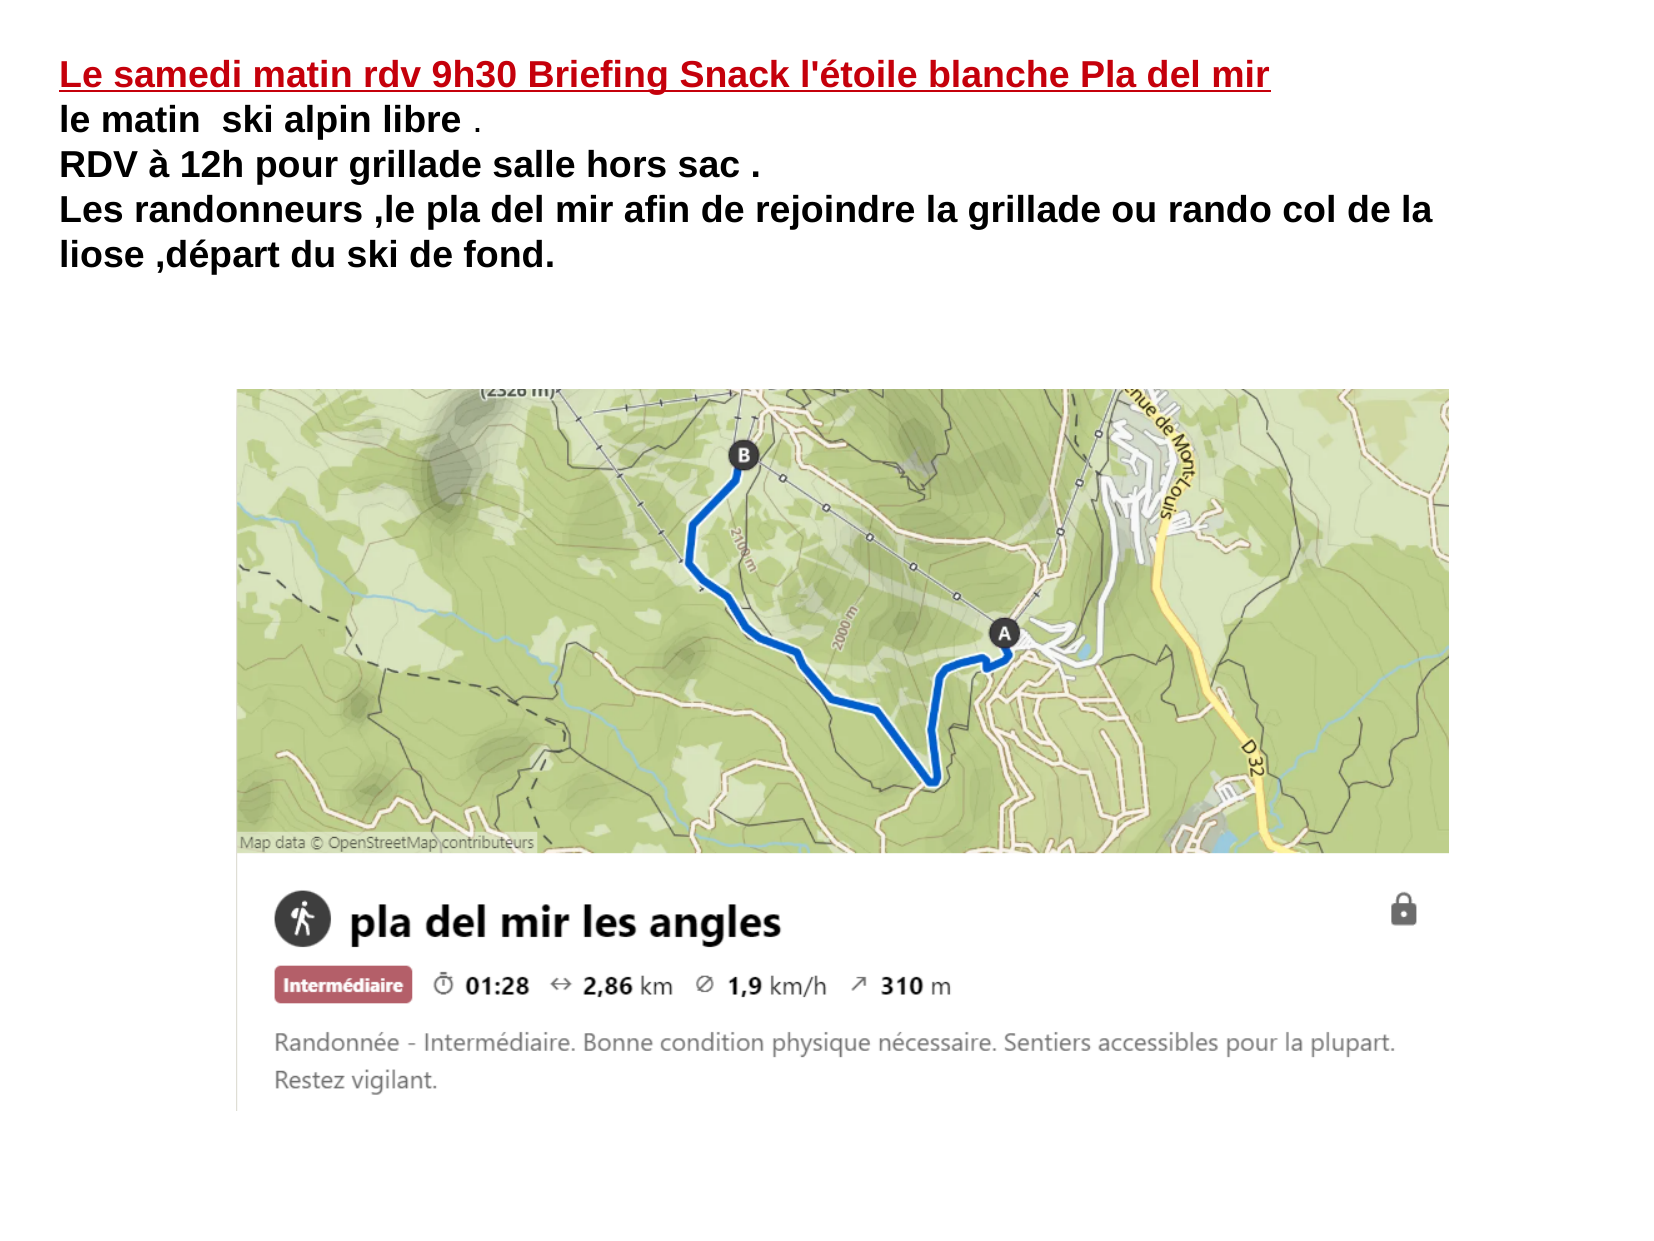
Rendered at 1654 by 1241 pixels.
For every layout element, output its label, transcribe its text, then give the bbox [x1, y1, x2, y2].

title Le samedi matin rdv 9h30 Briefing Snack l'étoile blanche Pla del mir le matin ski alpin libre . RDV à 12h pour grillade salle hors sac . Les randonneurs ,le pla del mir afin de rejoindre la grillade ou rando col de la liose ,départ du ski de fond. [59, 21, 1548, 304]
picture [236, 389, 1449, 1112]
